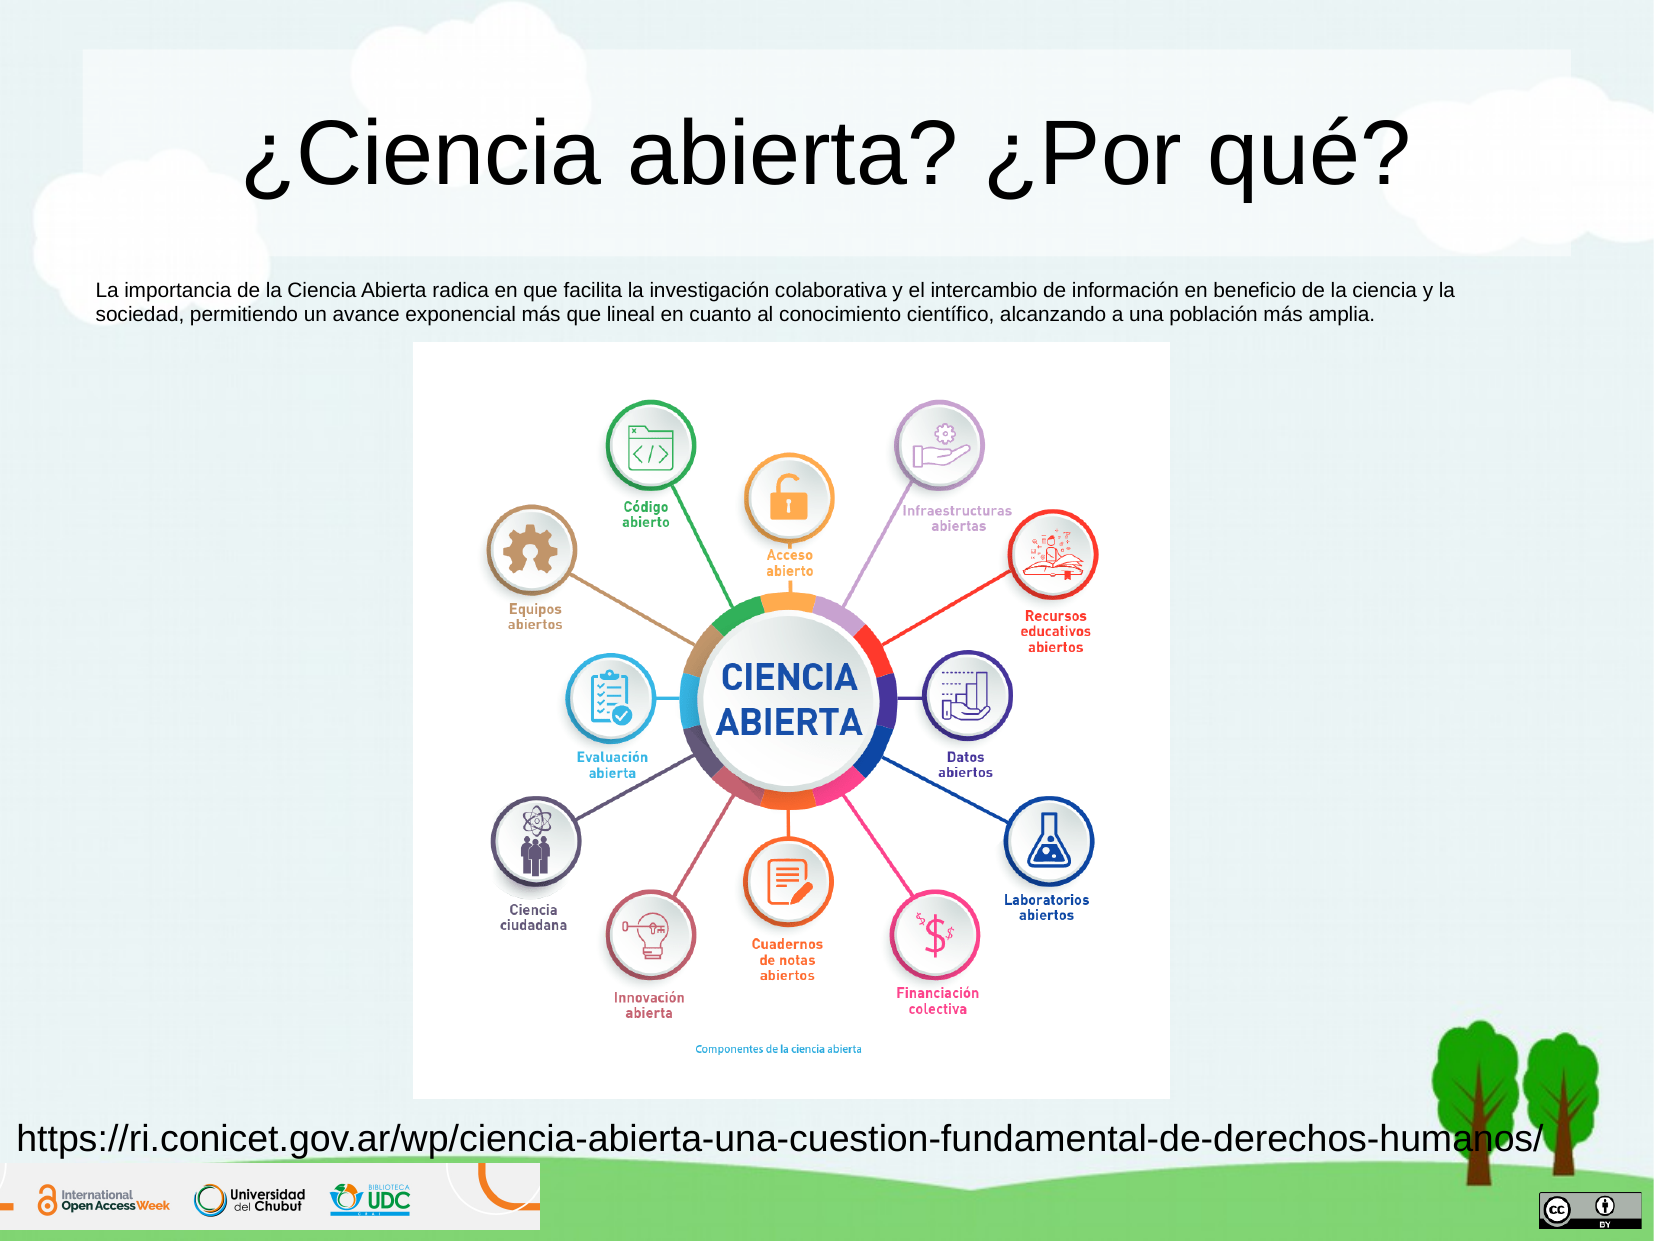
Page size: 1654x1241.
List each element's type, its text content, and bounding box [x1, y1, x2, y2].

text_box https://ri.conicet.gov.ar/wp/ciencia-abierta-una-cuestion-fundamental-de-derechos-humanos/ [1, 1110, 1560, 1168]
text_box La importancia de la Ciencia Abierta radica en que facilita la investigación colaborativa y el intercambio de información en beneficio de la ciencia y la sociedad, permitiendo un avance exponencial más que lineal en cuanto al conocimiento científico, alcanzando a una población más amplia. [80, 271, 1512, 398]
title ¿Ciencia abierta? ¿Por qué? [82, 49, 1571, 257]
picture [0, 0, 1654, 1241]
